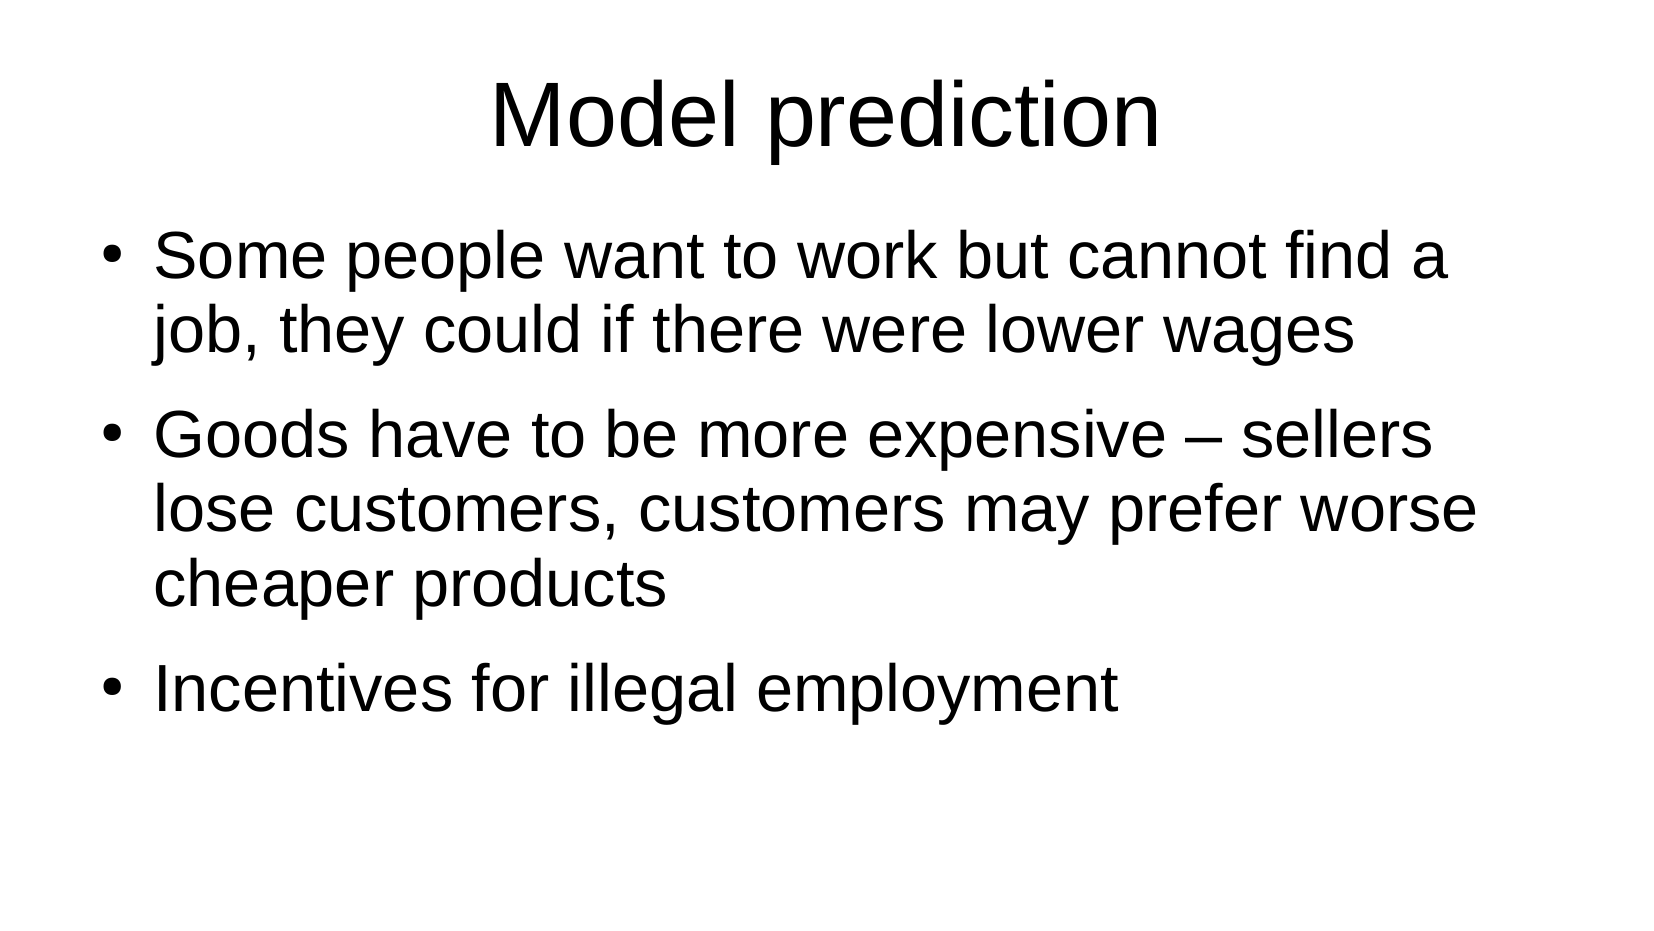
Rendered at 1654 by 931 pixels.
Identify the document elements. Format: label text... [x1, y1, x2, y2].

title Model prediction [82, 37, 1571, 193]
list Some people want to work but cannot find a job, they could if there were lower wages Goods have to be more expensive – sellers lose customers, customers may prefer worse cheaper products Incentives for illegal employment [82, 217, 1571, 758]
